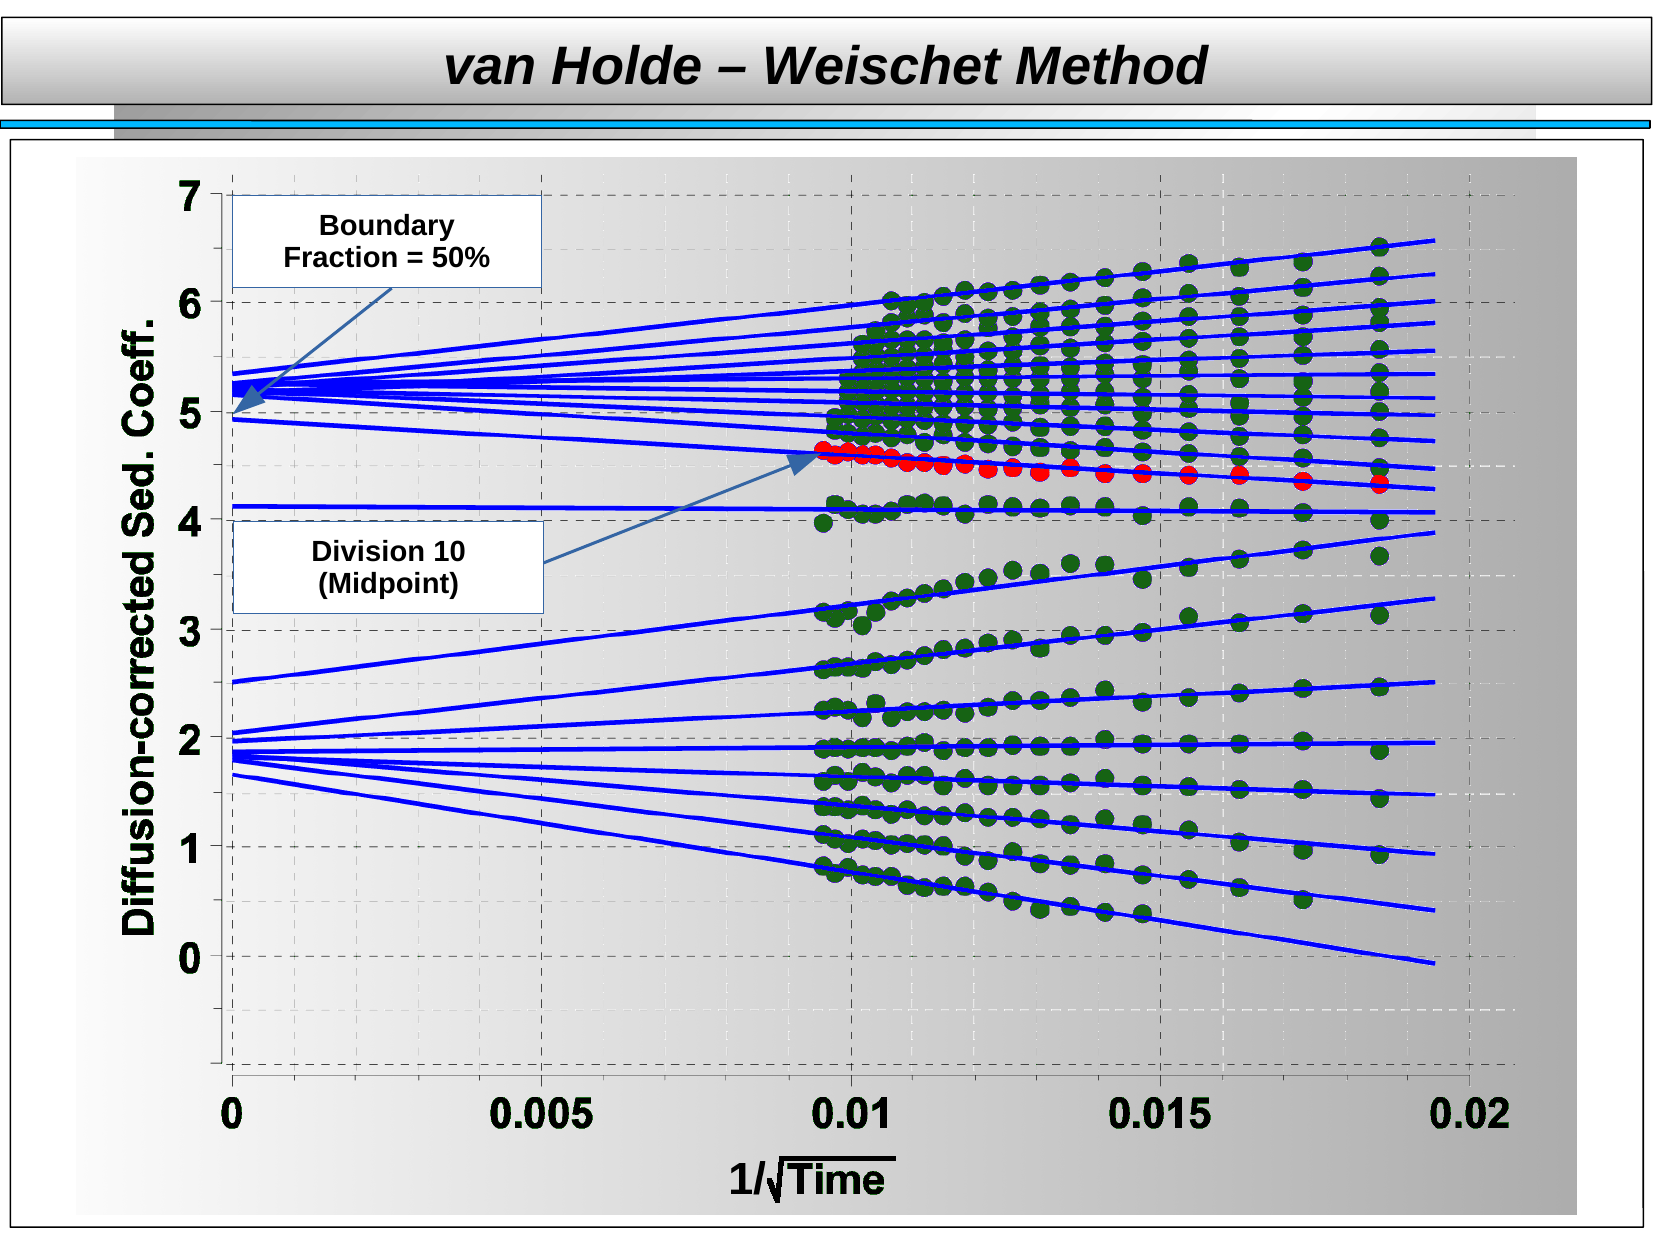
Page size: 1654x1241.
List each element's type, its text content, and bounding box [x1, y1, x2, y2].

text_box Boundary Fraction = 50% [232, 195, 542, 288]
text_box [0, 120, 1651, 129]
text_box van Holde – Weischet Method [1, 17, 1652, 105]
picture [76, 157, 1577, 1216]
text_box [10, 139, 1644, 1228]
text_box Division 10 (Midpoint) [233, 521, 544, 614]
